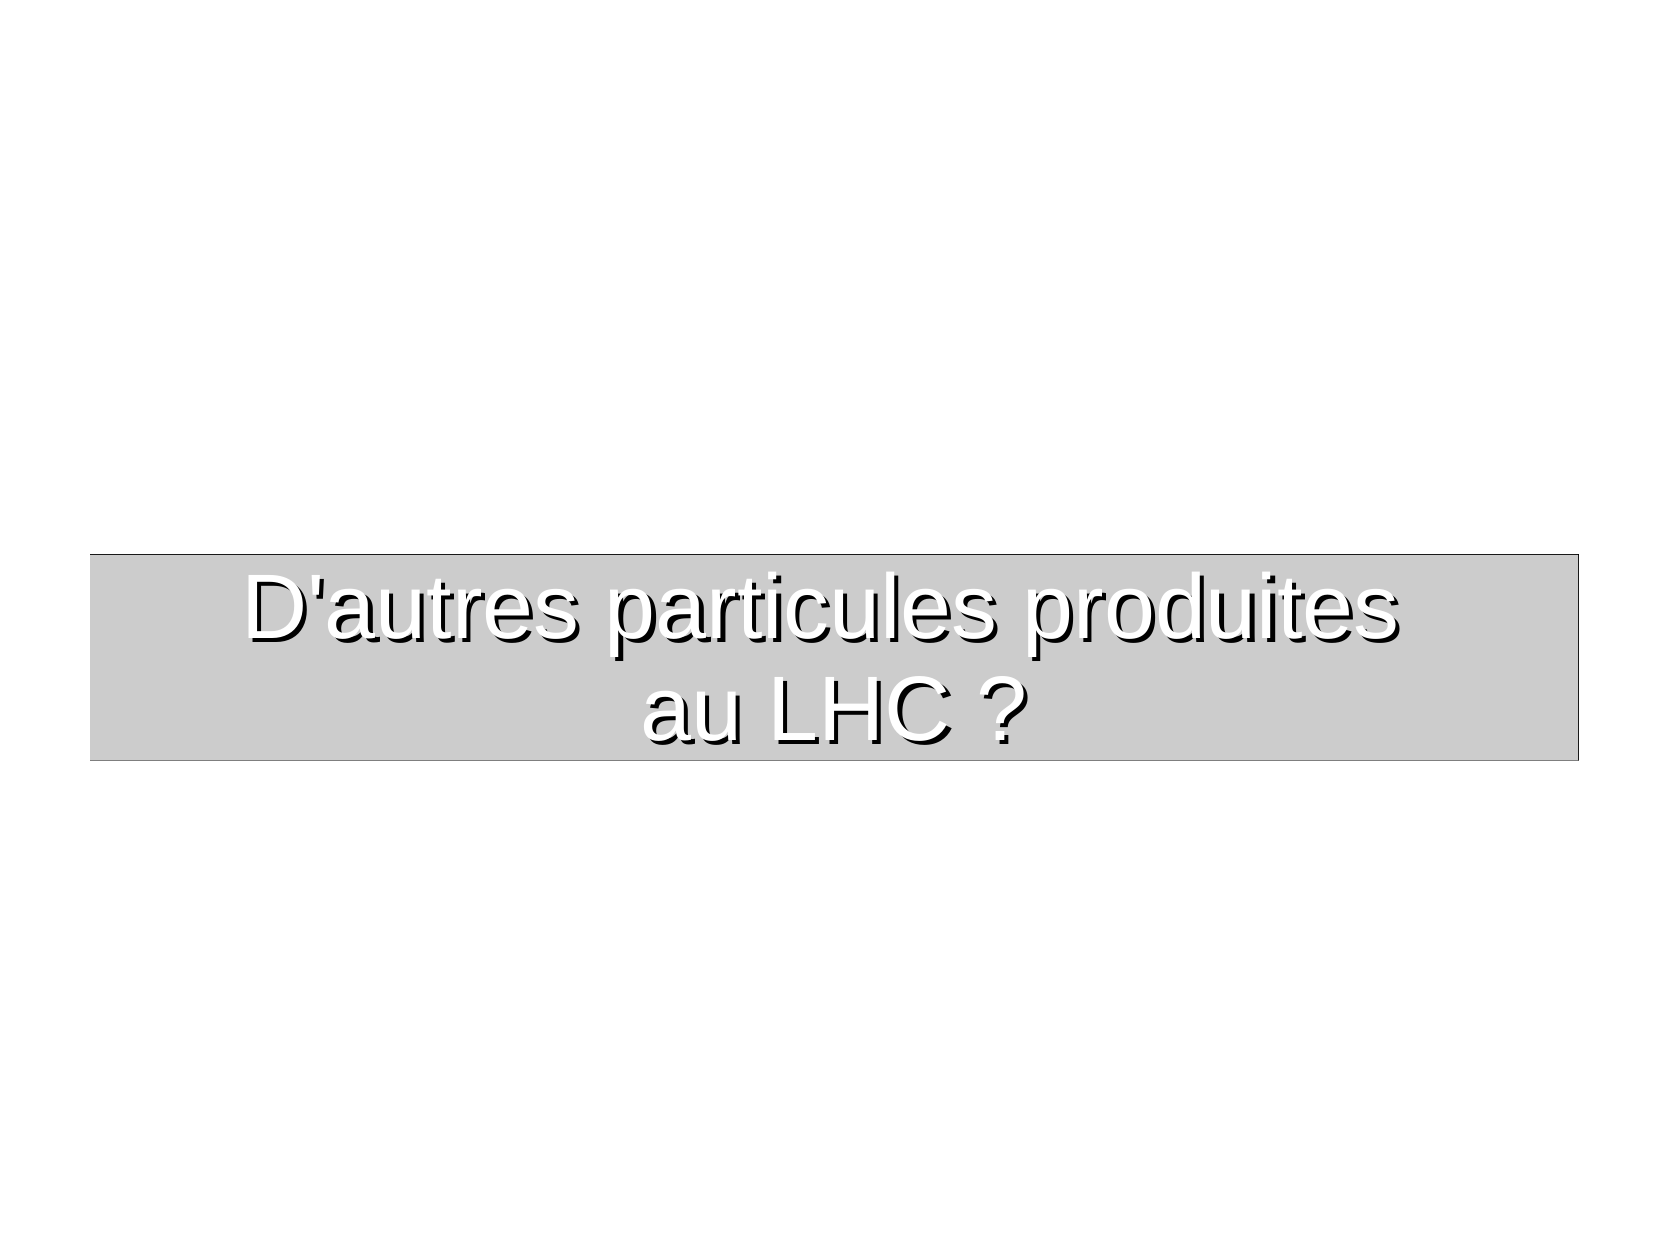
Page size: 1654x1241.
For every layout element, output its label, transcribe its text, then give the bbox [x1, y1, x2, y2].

title D'autres particules produites au LHC ? [90, 554, 1579, 761]
